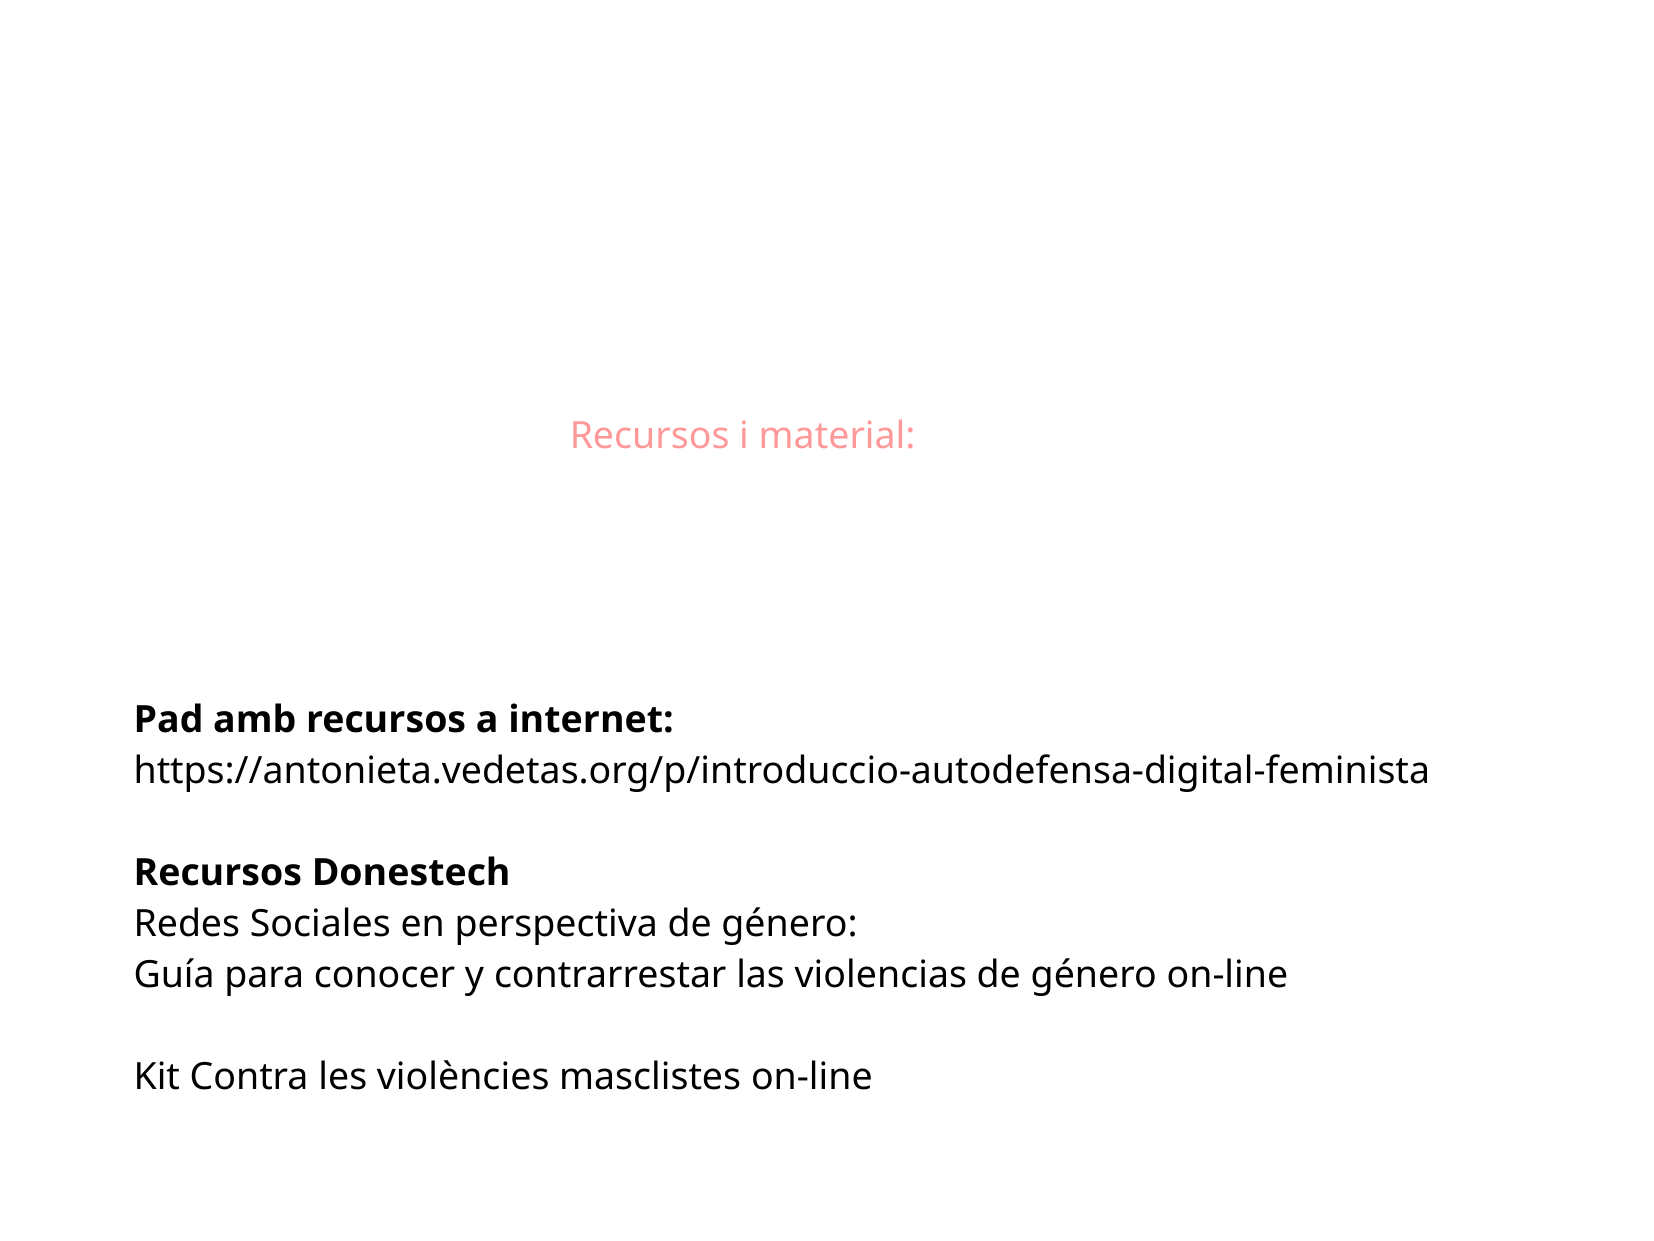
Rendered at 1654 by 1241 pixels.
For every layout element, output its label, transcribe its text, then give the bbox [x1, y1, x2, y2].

text_box Pad amb recursos a internet: https://antonieta.vedetas.org/p/introduccio-autodefensa-digital-feminista Recursos Donestech Redes Sociales en perspectiva de género: Guía para conocer y contrarrestar las violencias de género on-line Kit Contra les violències masclistes on-line [118, 685, 1595, 1160]
text_box Recursos i material: [555, 401, 1161, 468]
